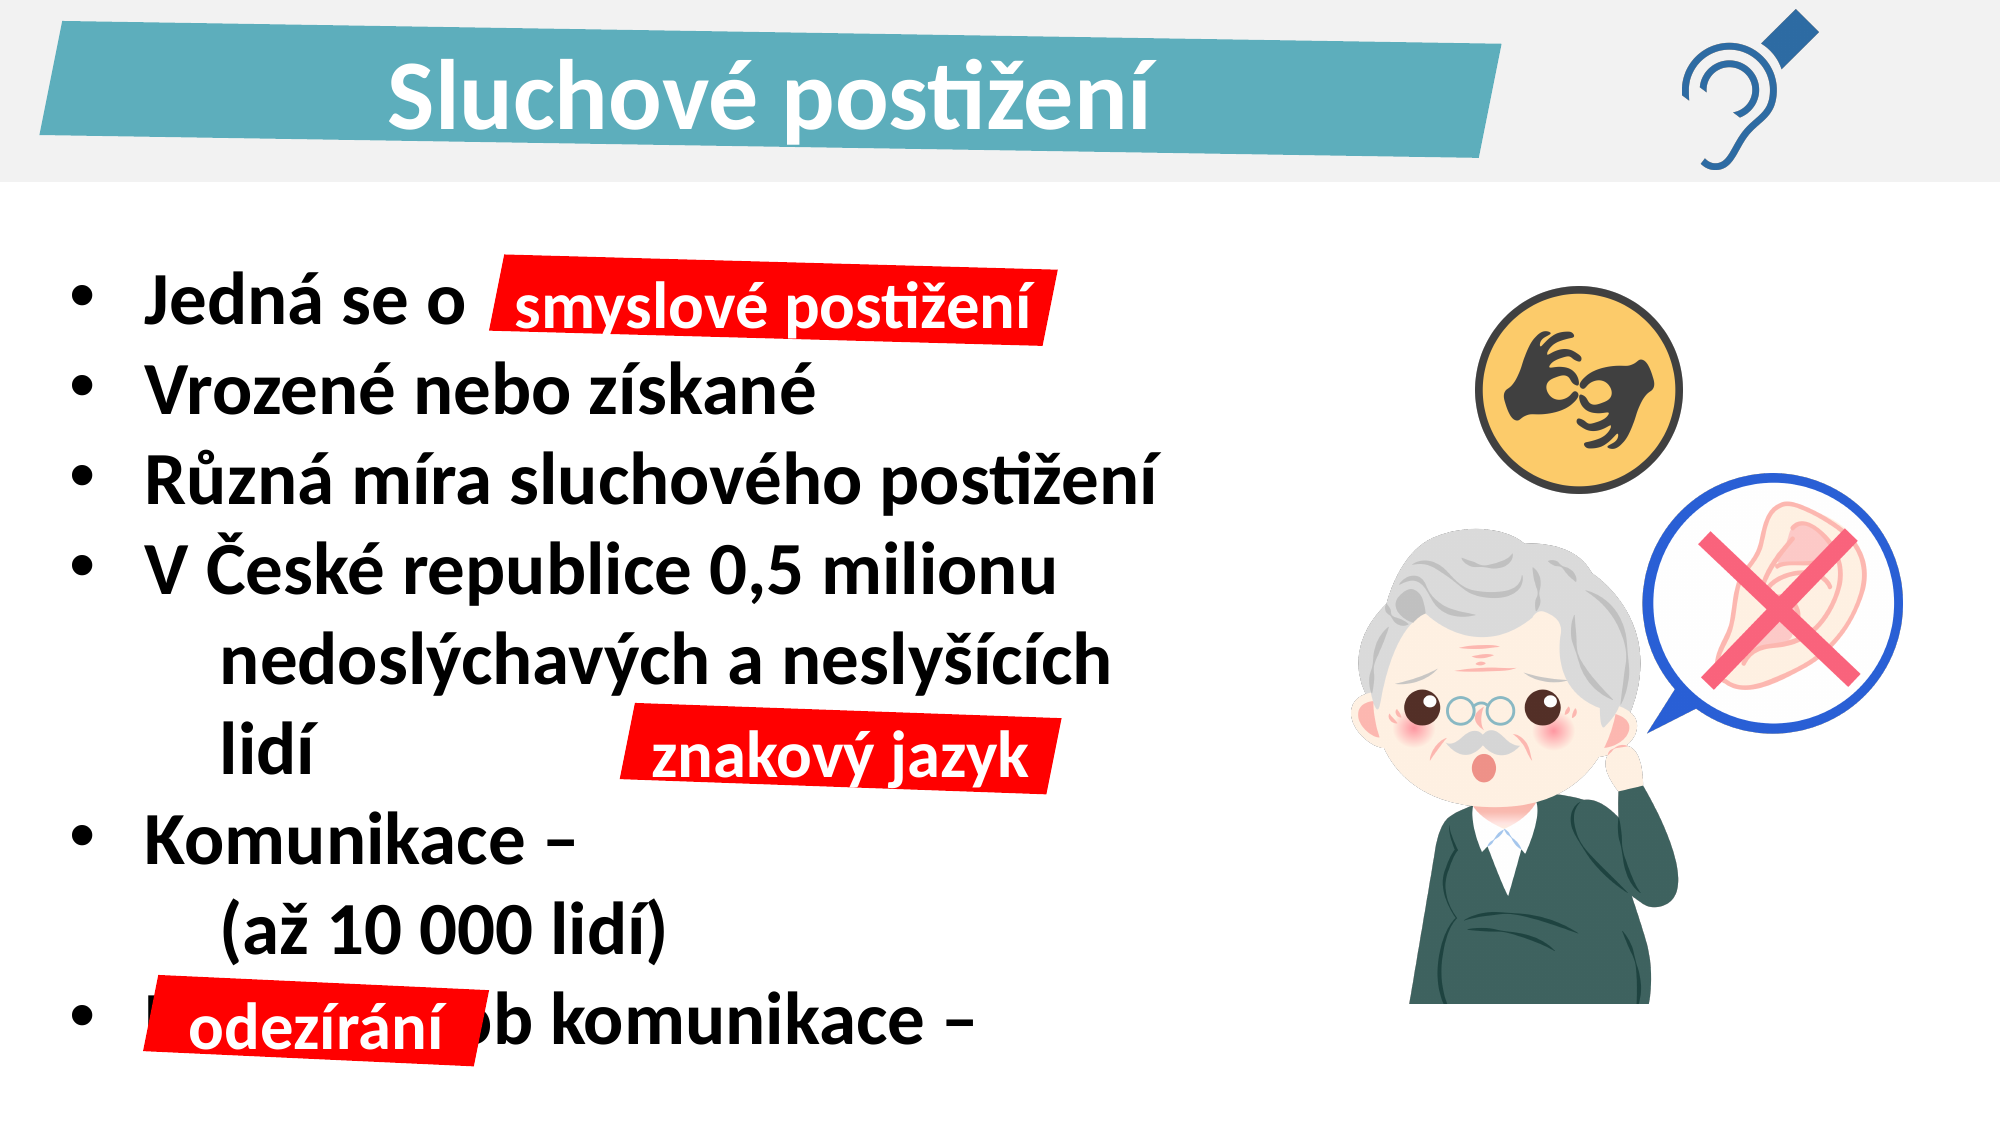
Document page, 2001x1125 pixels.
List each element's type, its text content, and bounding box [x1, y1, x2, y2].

picture [1682, 9, 1819, 170]
text_box [0, 0, 2000, 182]
picture [1351, 286, 1903, 1005]
text_box odezírání [143, 974, 490, 1067]
text_box Jedná se o Vrozené nebo získané Různá míra sluchového postižení V České republice 0,5 milionu nedoslýchavých a neslyšících lidí Komunikace – (až 10 000 lidí) Další způsob komunikace – [55, 242, 1185, 1067]
text_box Sluchové postižení [39, 20, 1502, 158]
text_box smyslové postižení [488, 254, 1058, 346]
text_box znakový jazyk [619, 702, 1062, 795]
